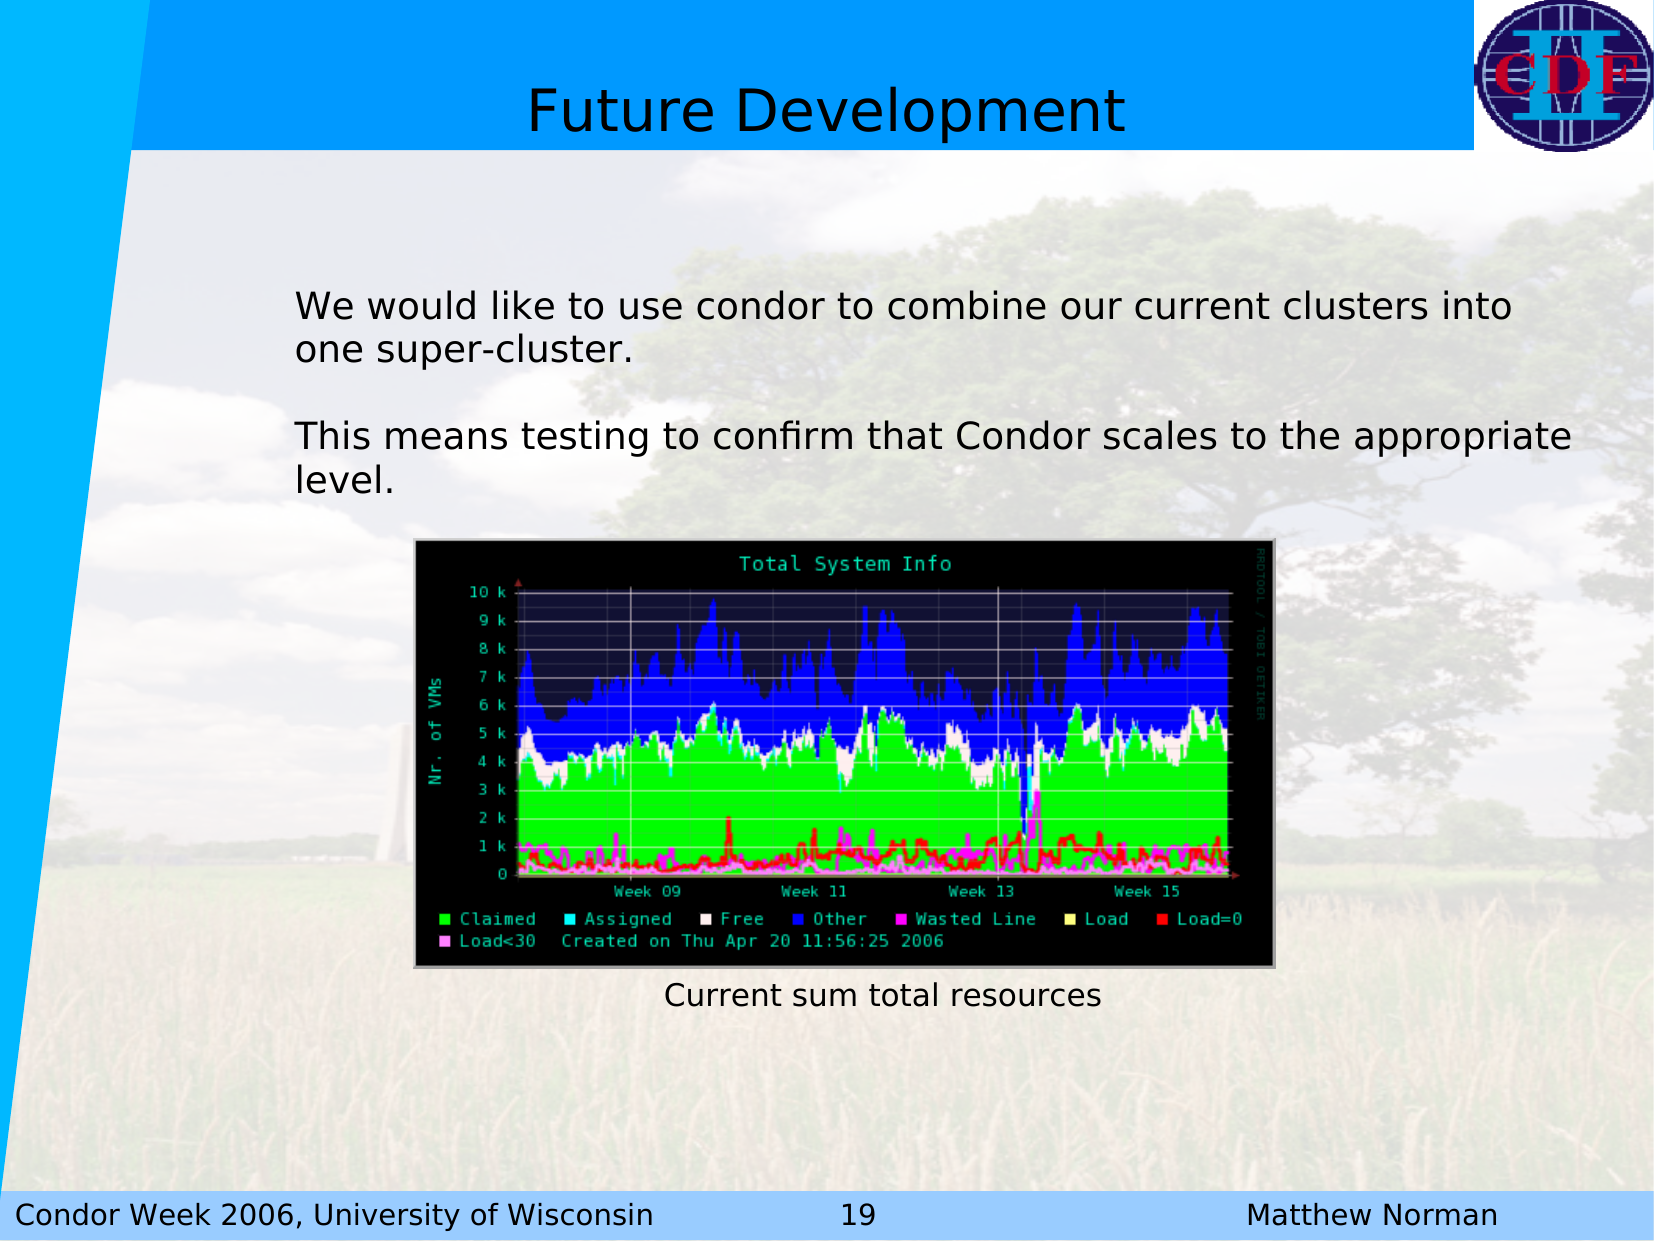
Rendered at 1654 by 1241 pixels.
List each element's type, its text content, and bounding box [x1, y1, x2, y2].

text_box Current sum total resources [516, 970, 1251, 1022]
text_box Future Development [341, 70, 1312, 154]
picture [413, 538, 1276, 969]
picture [1474, 0, 1654, 152]
text_box We would like to use condor to combine our current clusters into one super-cluster. This means testing to confirm that Condor scales to the appropriate level. [279, 277, 1606, 510]
